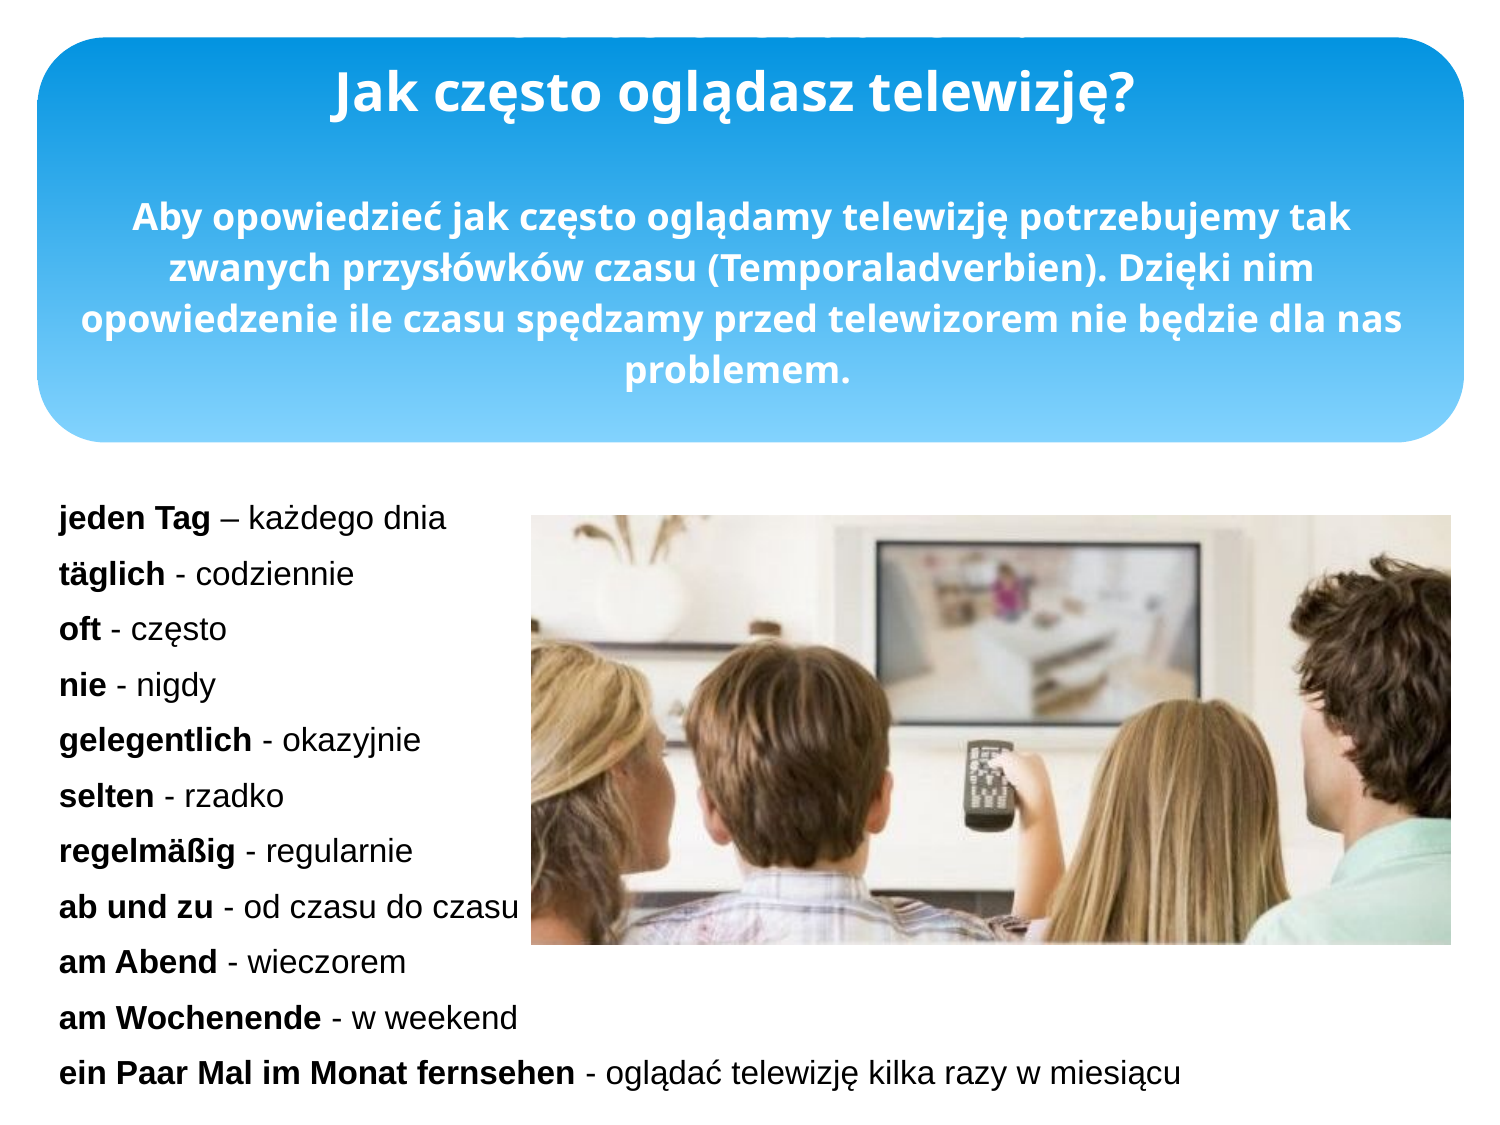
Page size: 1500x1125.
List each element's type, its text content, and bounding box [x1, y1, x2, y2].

picture [531, 515, 1451, 945]
title Wie oft siehst du fern? Jak często oglądasz telewizję? Aby opowiedzieć jak często oglądamy telewizję potrzebujemy tak zwanych przysłówków czasu (Temporaladverbien). Dzięki nim opowiedzenie ile czasu spędzamy przed telewizorem nie będzie dla nas problemem. Oto najważniejsze z nich: [67, 29, 1418, 447]
subtitle jeden Tag – każdego dnia täglich - codziennie oft - często nie - nigdy gelegentlich - okazyjnie selten - rzadko regelmäßig - regularnie ab und zu - od czasu do czasu am Abend - wieczorem am Wochenende - w weekend ein Paar Mal im Monat fernsehen - oglądać telewizję kilka razy w miesiącu [59, 480, 1275, 1093]
